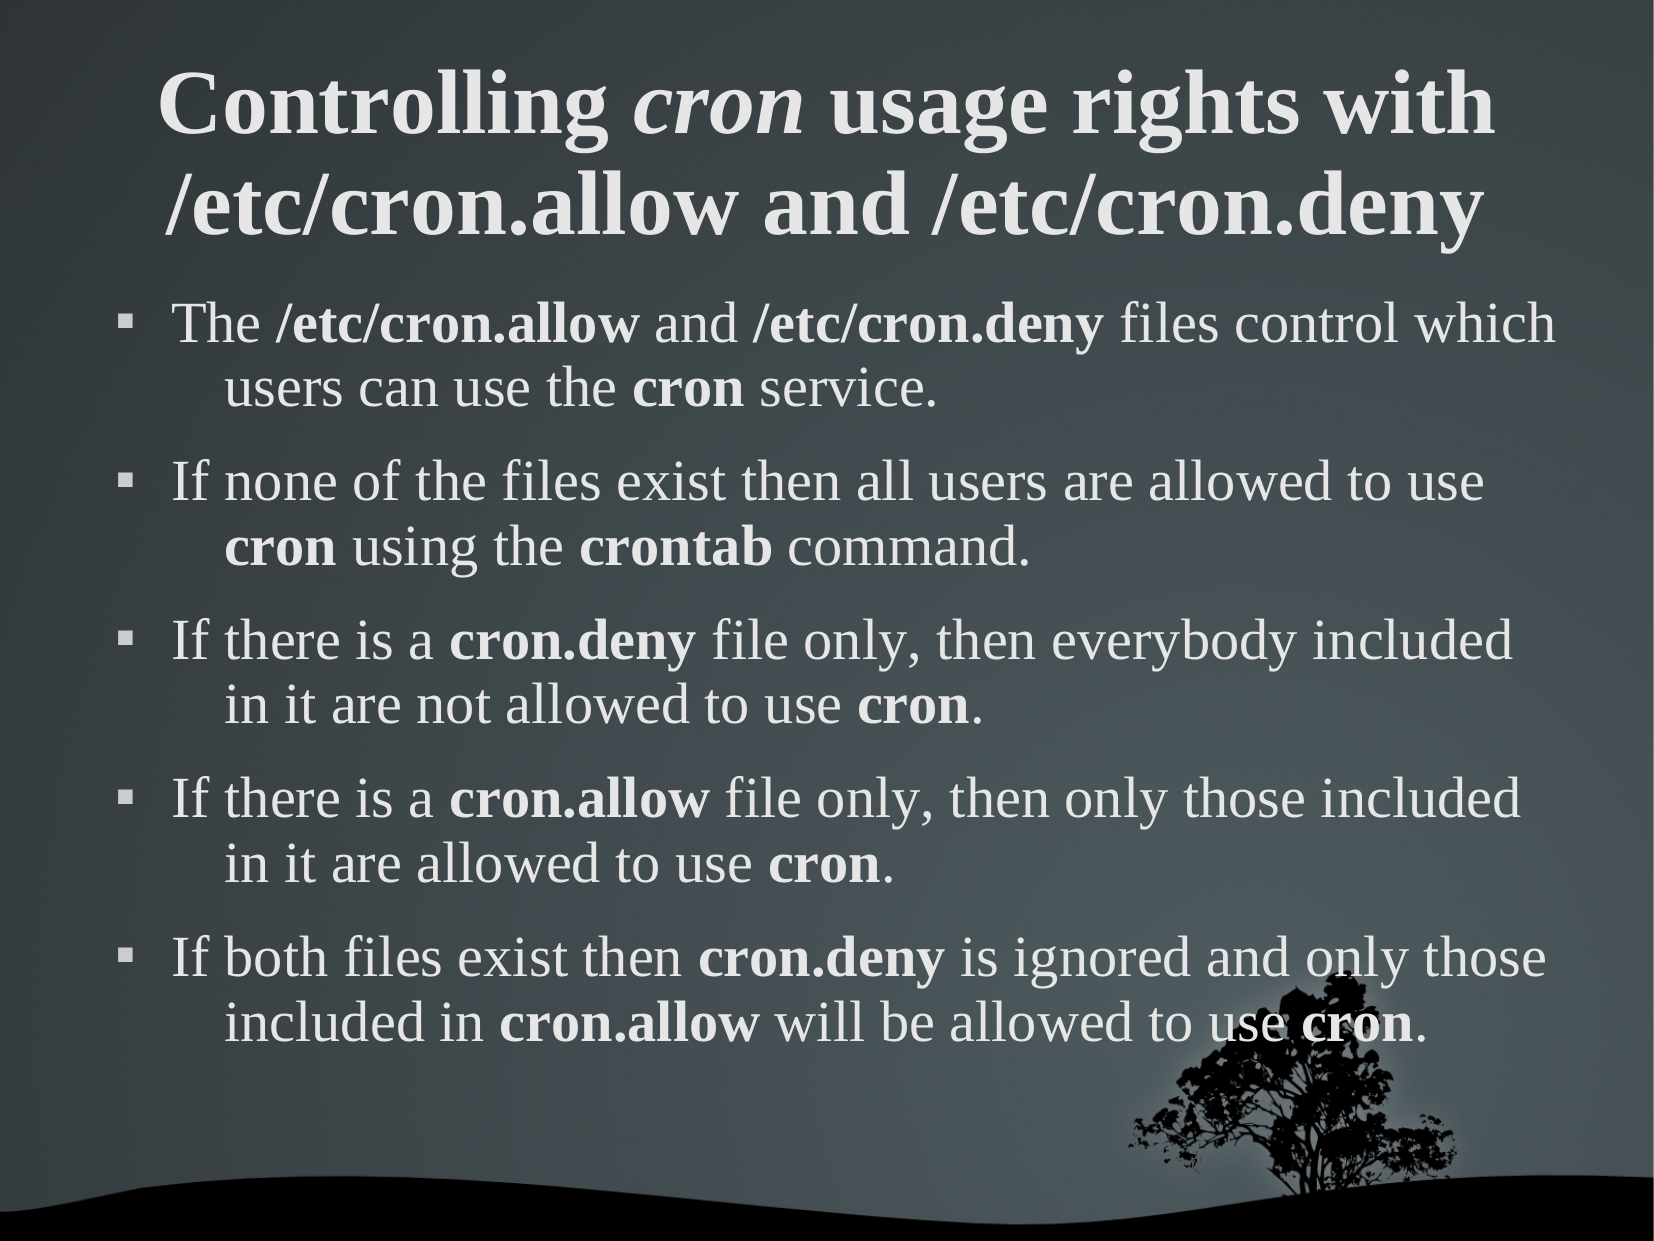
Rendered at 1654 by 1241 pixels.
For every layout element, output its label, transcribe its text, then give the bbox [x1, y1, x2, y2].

title Controlling cron usage rights with /etc/cron.allow and /etc/cron.deny [82, 49, 1571, 257]
picture [0, 0, 1654, 1241]
list The /etc/cron.allow and /etc/cron.deny files control which users can use the cron service. If none of the files exist then all users are allowed to use cron using the crontab command. If there is a cron.deny file only, then everybody included in it are not allowed to use cron. If there is a cron.allow file only, then only those included in it are allowed to use cron. If both files exist then cron.deny is ignored and only those included in cron.allow will be allowed to use cron. [82, 290, 1571, 1111]
